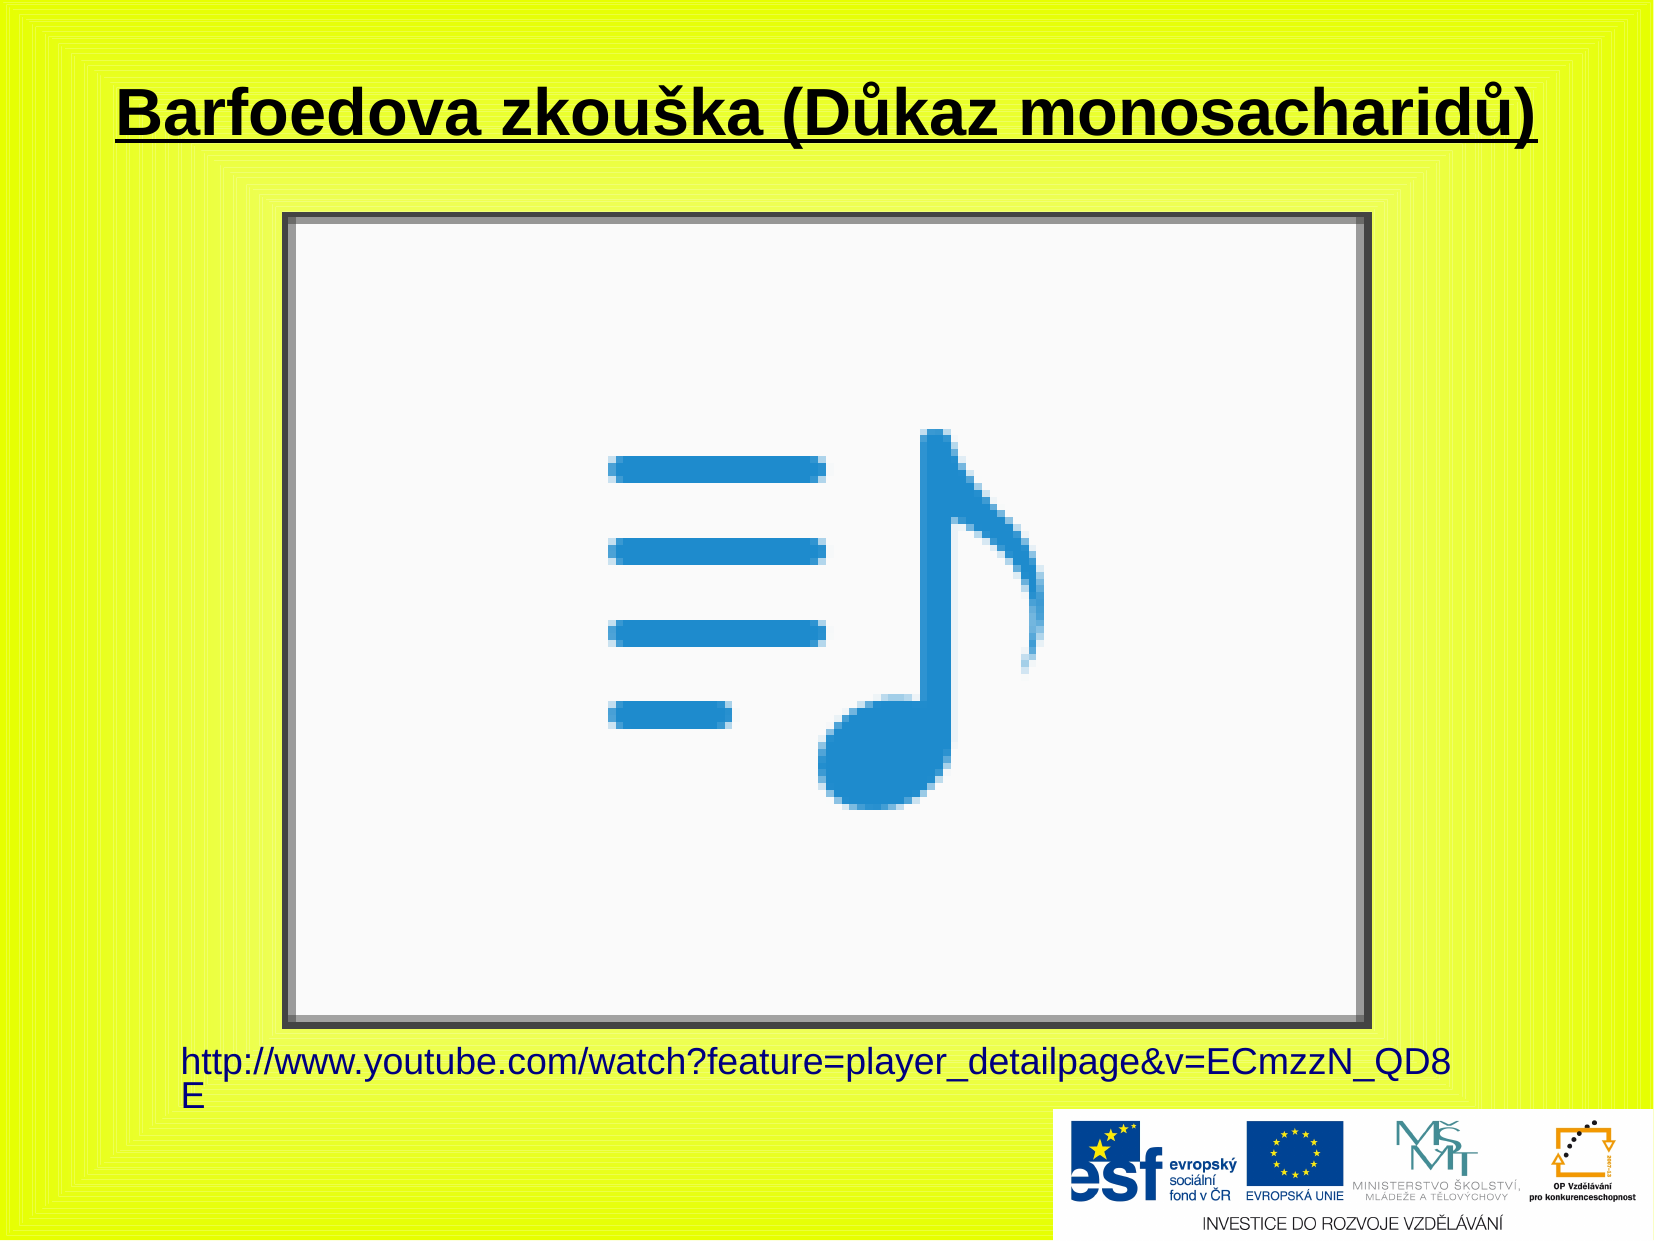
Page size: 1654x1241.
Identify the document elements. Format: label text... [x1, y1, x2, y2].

text_box [281, 210, 1373, 1030]
text_box http://www.youtube.com/watch?feature=player_detailpage&v=ECmzzN_QD8E [165, 1033, 1488, 1133]
picture [1053, 1109, 1654, 1241]
title Barfoedova zkouška (Důkaz monosacharidů) [82, 0, 1571, 225]
